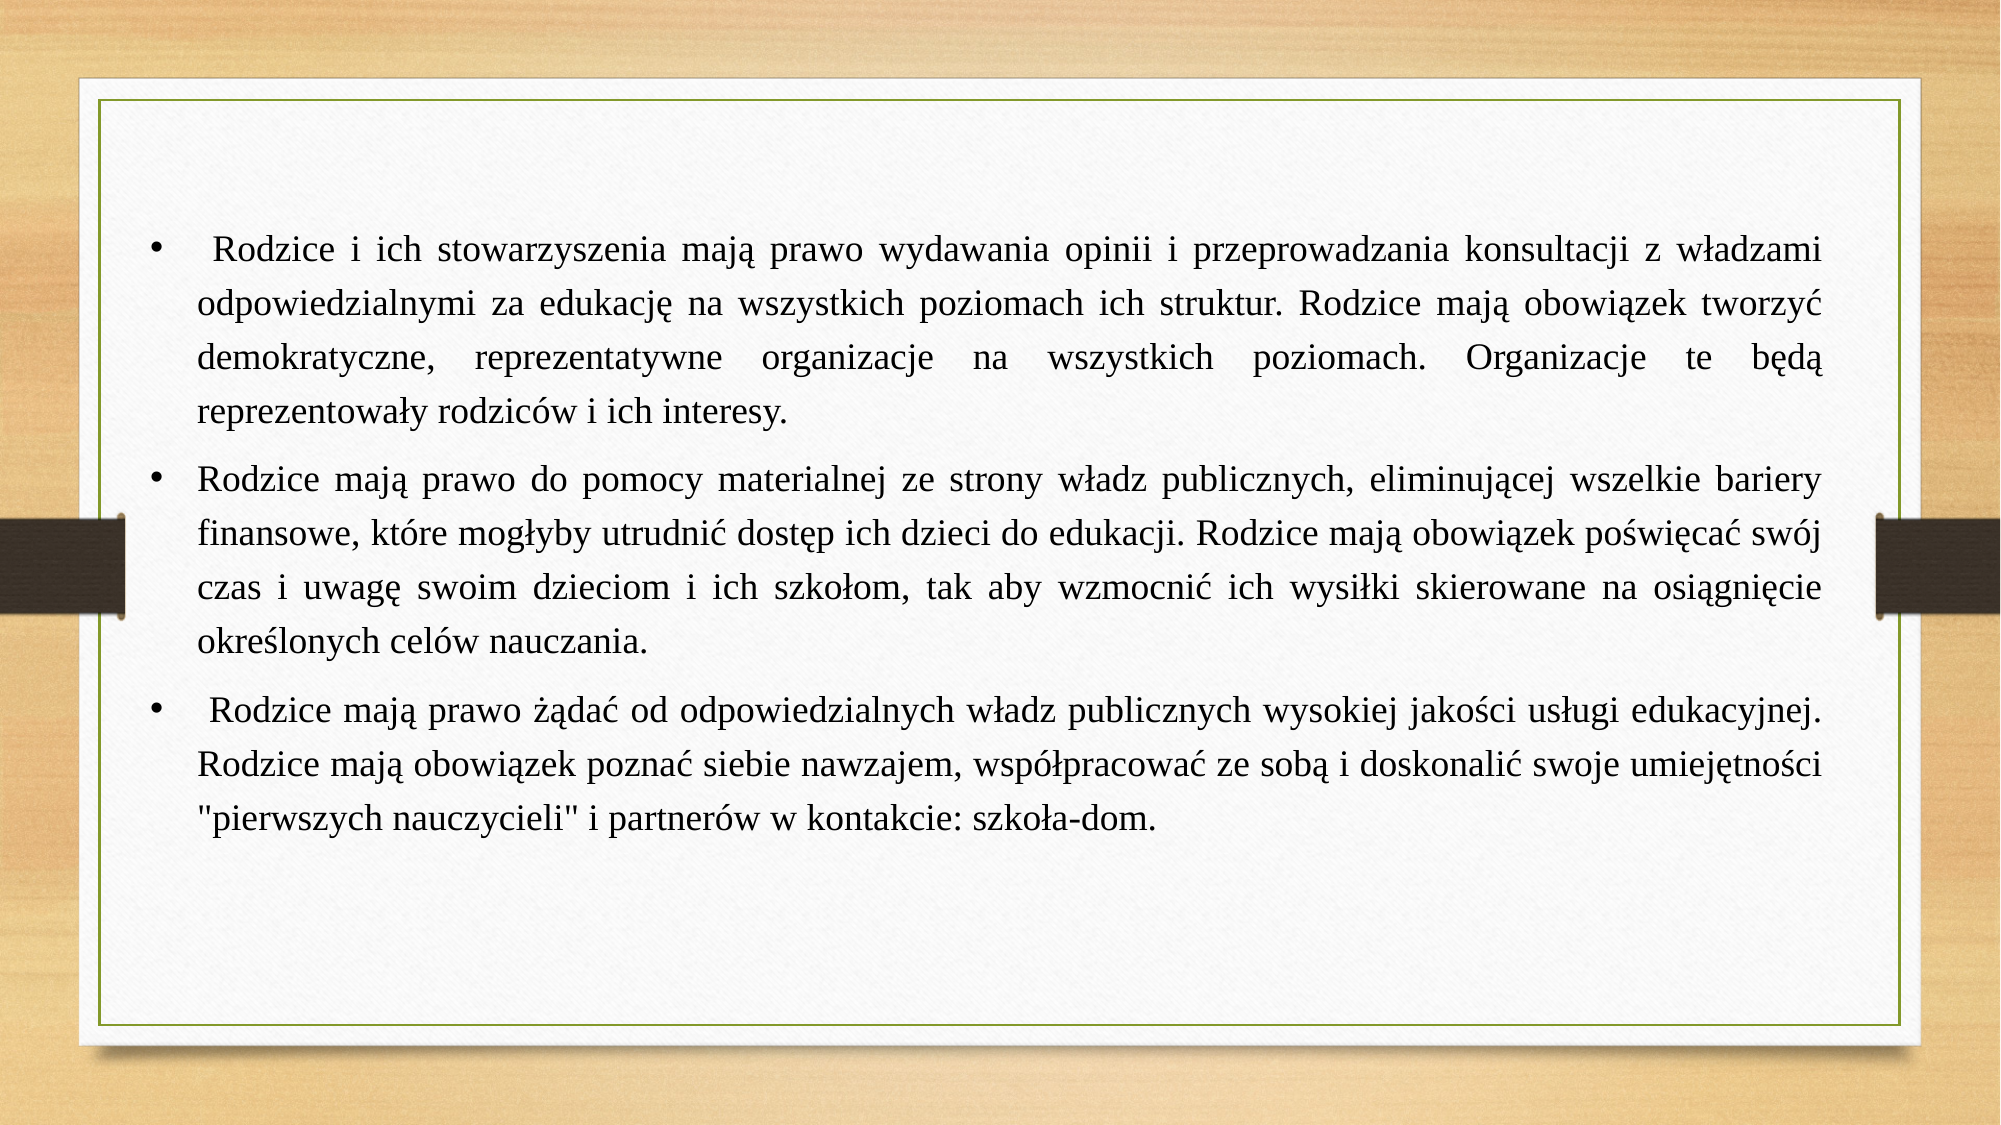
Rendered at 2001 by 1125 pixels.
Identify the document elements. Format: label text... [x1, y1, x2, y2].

picture [0, 0, 2001, 1125]
text_box Rodzice i ich stowarzyszenia mają prawo wydawania opinii i przeprowadzania konsultacji z władzami odpowiedzialnymi za edukację na wszystkich poziomach ich struktur. Rodzice mają obowiązek tworzyć demokratyczne, reprezentatywne organizacje na wszystkich poziomach. Organizacje te będą reprezentowały rodziców i ich interesy. Rodzice mają prawo do pomocy materialnej ze strony władz publicznych, eliminującej wszelkie bariery finansowe, które mogłyby utrudnić dostęp ich dzieci do edukacji. Rodzice mają obowiązek poświęcać swój czas i uwagę swoim dzieciom i ich szkołom, tak aby wzmocnić ich wysiłki skierowane na osiągnięcie określonych celów nauczania. Rodzice mają prawo żądać od odpowiedzialnych władz publicznych wysokiej jakości usługi edukacyjnej. Rodzice mają obowiązek poznać siebie nawzajem, współpracować ze sobą i doskonalić swoje umiejętności "pierwszych nauczycieli" i partnerów w kontakcie: szkoła-dom. [135, 0, 1840, 950]
